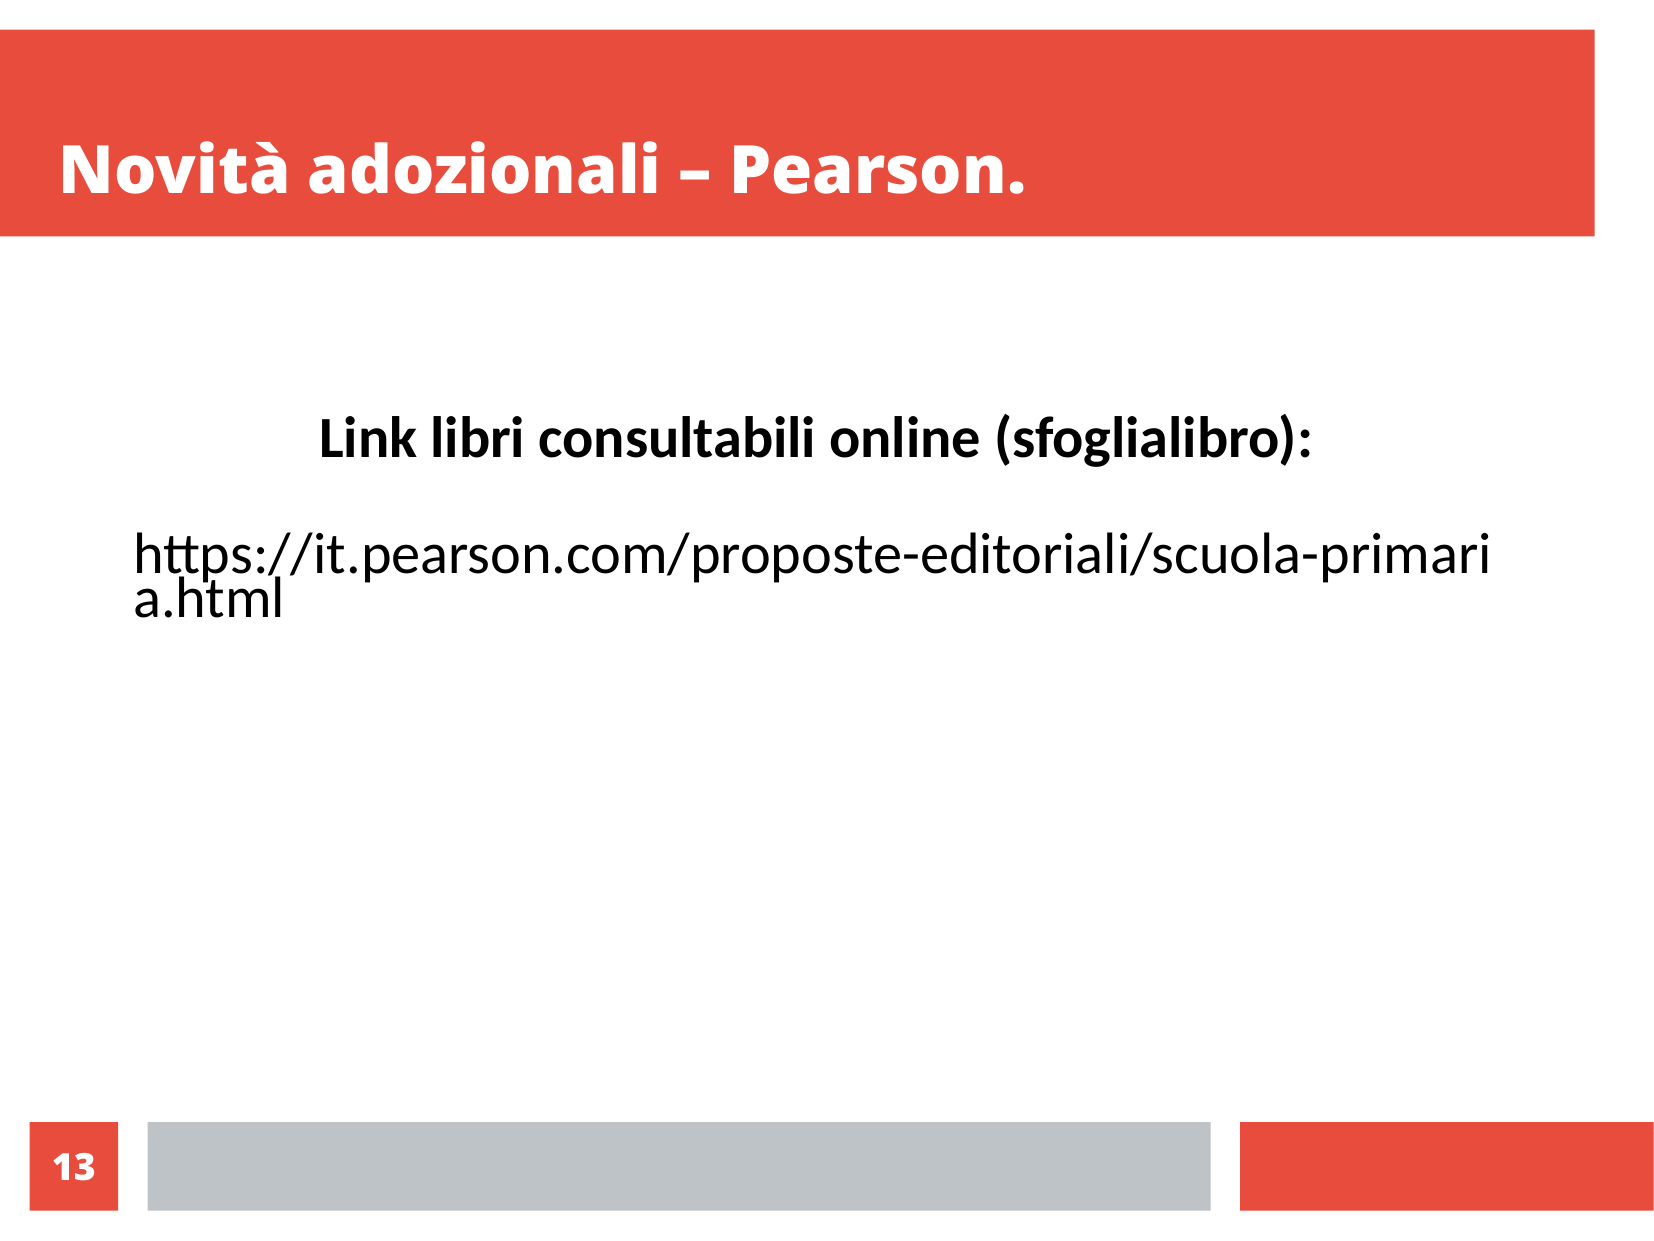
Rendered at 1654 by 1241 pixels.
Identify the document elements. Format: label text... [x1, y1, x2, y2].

title Novità adozionali – Pearson. [59, 59, 1595, 207]
text_box Link libri consultabili online (sfoglialibro): https://it.pearson.com/proposte-editoriali/scuola-primaria.html [118, 347, 1515, 717]
text_box <numero> [29, 1122, 119, 1211]
